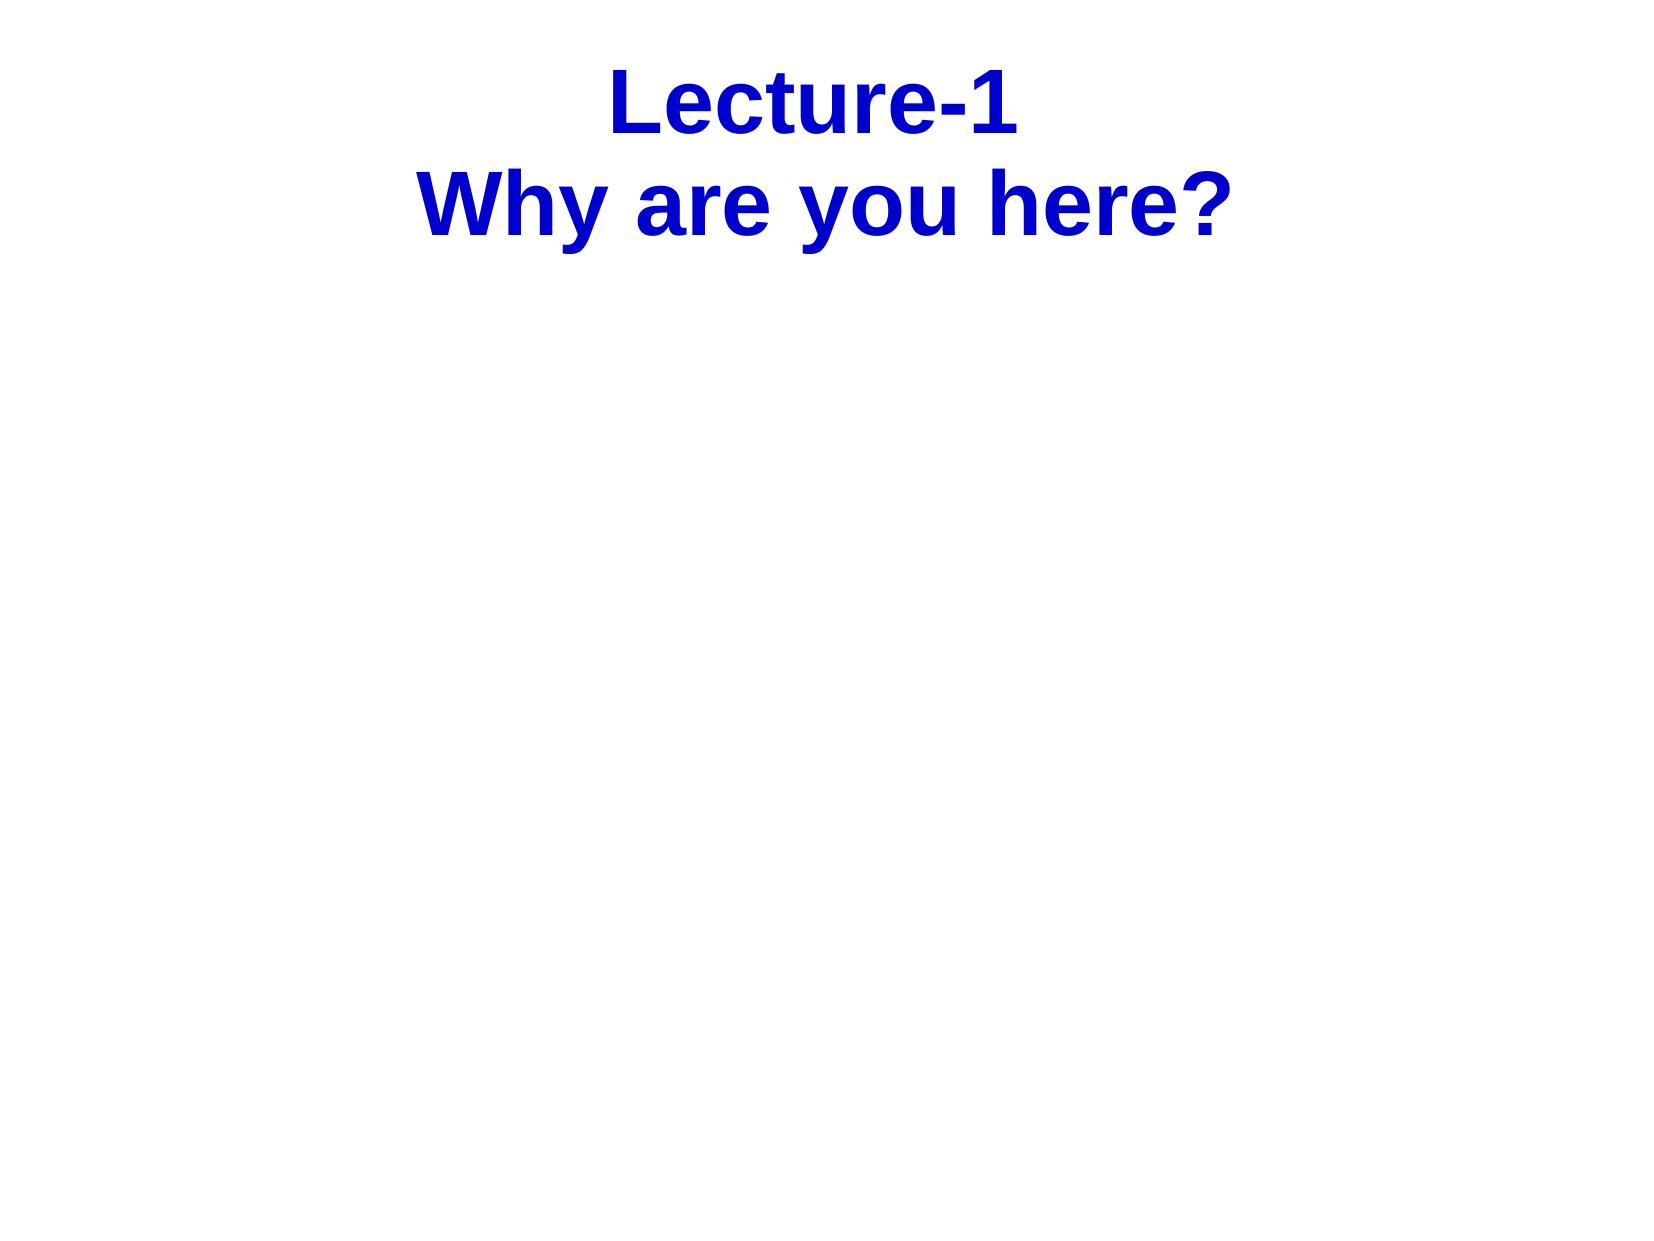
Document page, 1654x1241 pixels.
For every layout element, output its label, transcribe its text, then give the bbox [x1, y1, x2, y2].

title Lecture-1 Why are you here? [82, 49, 1571, 257]
